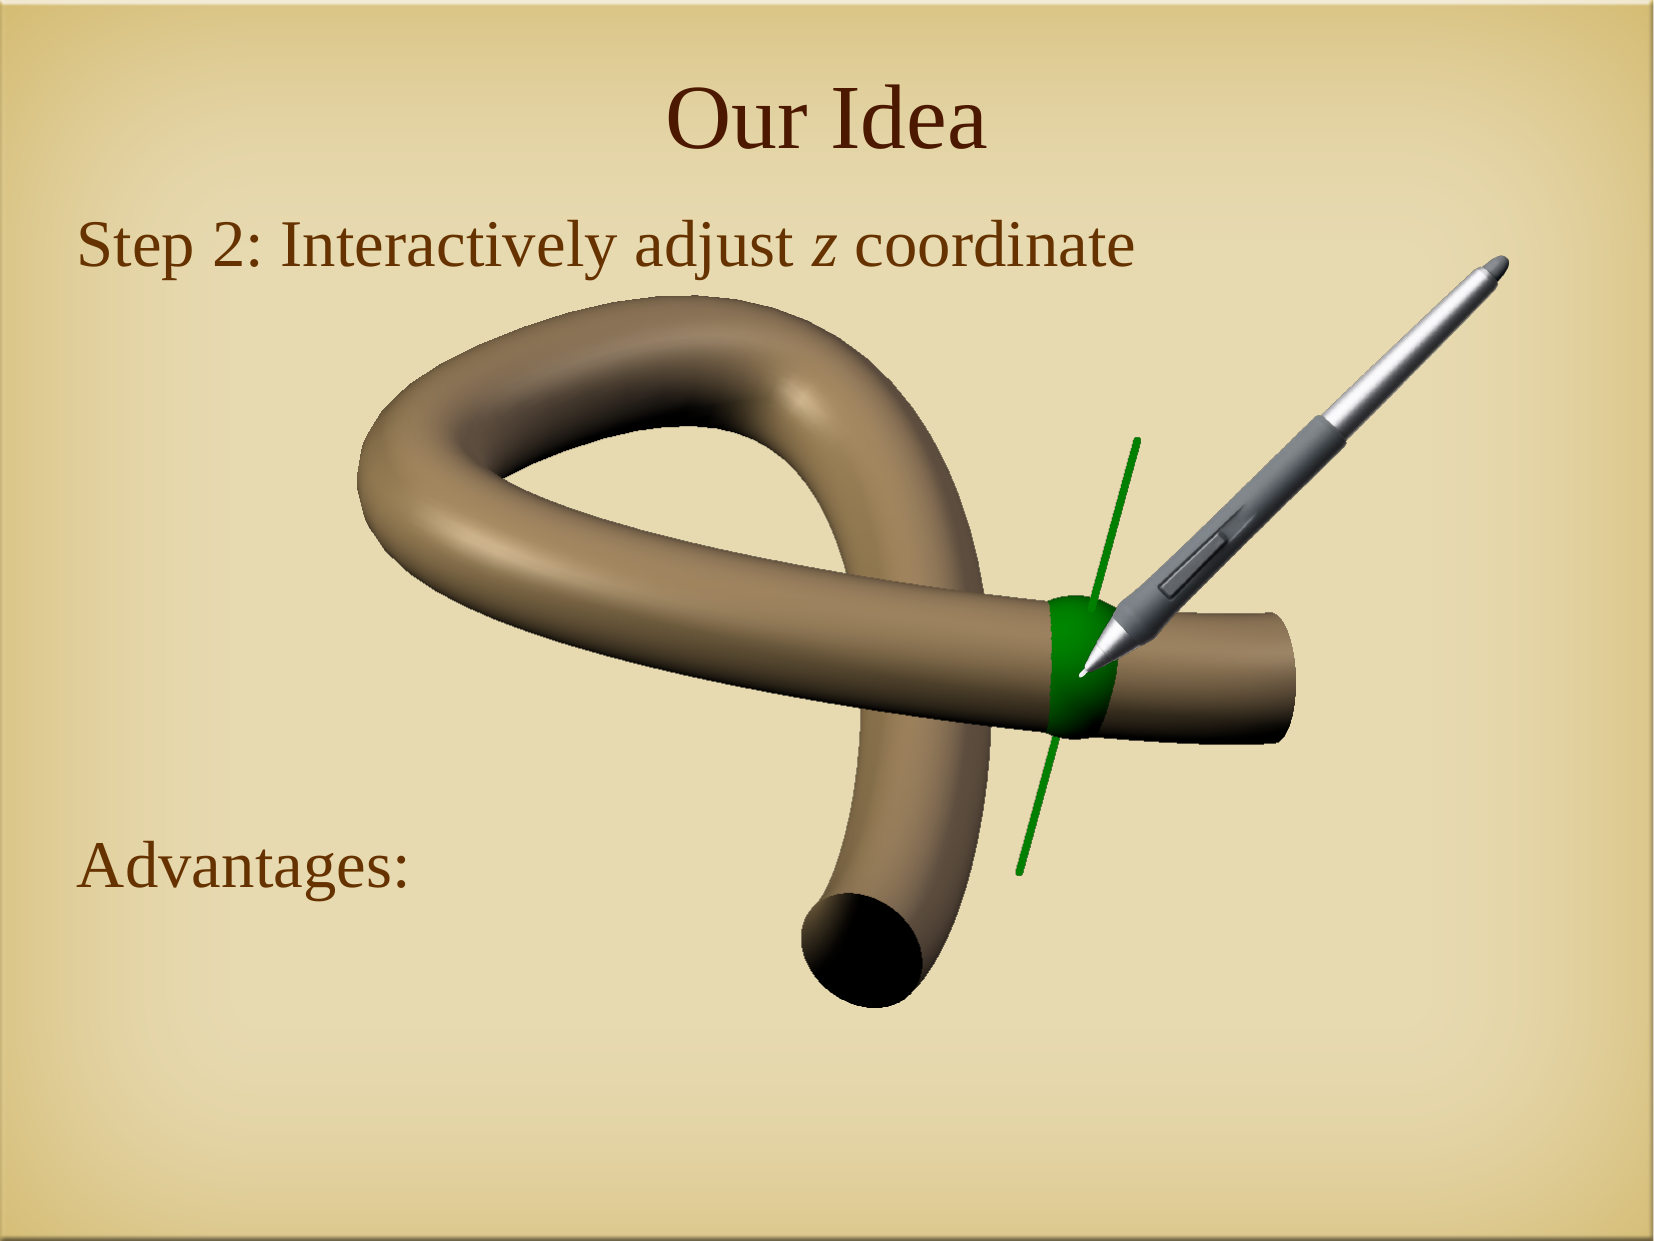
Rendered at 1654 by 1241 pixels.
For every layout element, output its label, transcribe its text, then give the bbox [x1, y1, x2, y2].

title Our Idea [59, 58, 1595, 178]
list Step 2: Interactively adjust z coordinate Advantages: [59, 206, 1595, 1182]
picture [0, 0, 1654, 1241]
